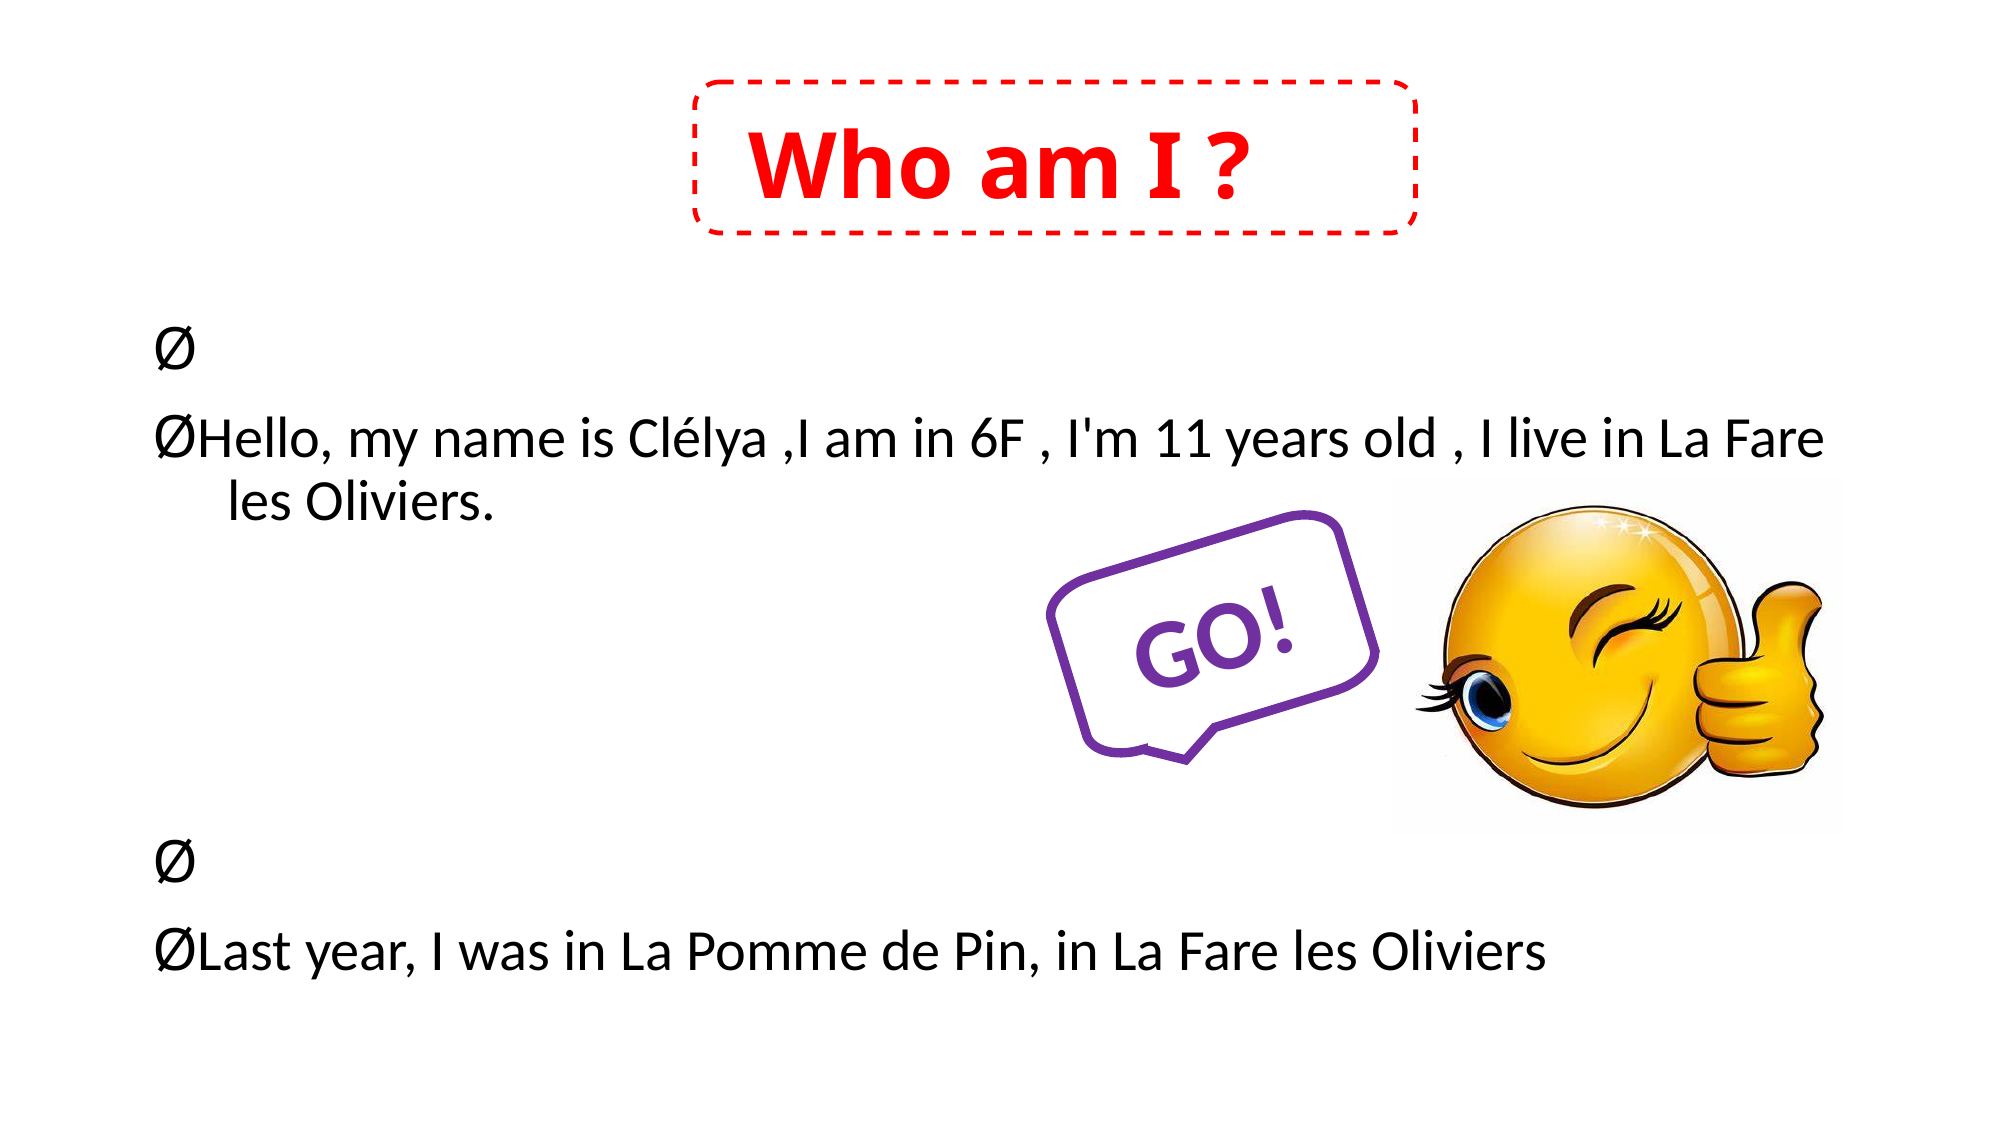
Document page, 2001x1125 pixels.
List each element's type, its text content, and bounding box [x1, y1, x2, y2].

picture [1393, 476, 1844, 837]
text_box GO! [1050, 514, 1375, 760]
list Hello, my name is Clélya ,I am in 6F , I'm 11 years old , I live in La Fare les Oliviers. Last year, I was in La Pomme de Pin, in La Fare les Oliviers [137, 299, 1863, 1014]
title Who am I ? [137, 59, 1863, 278]
